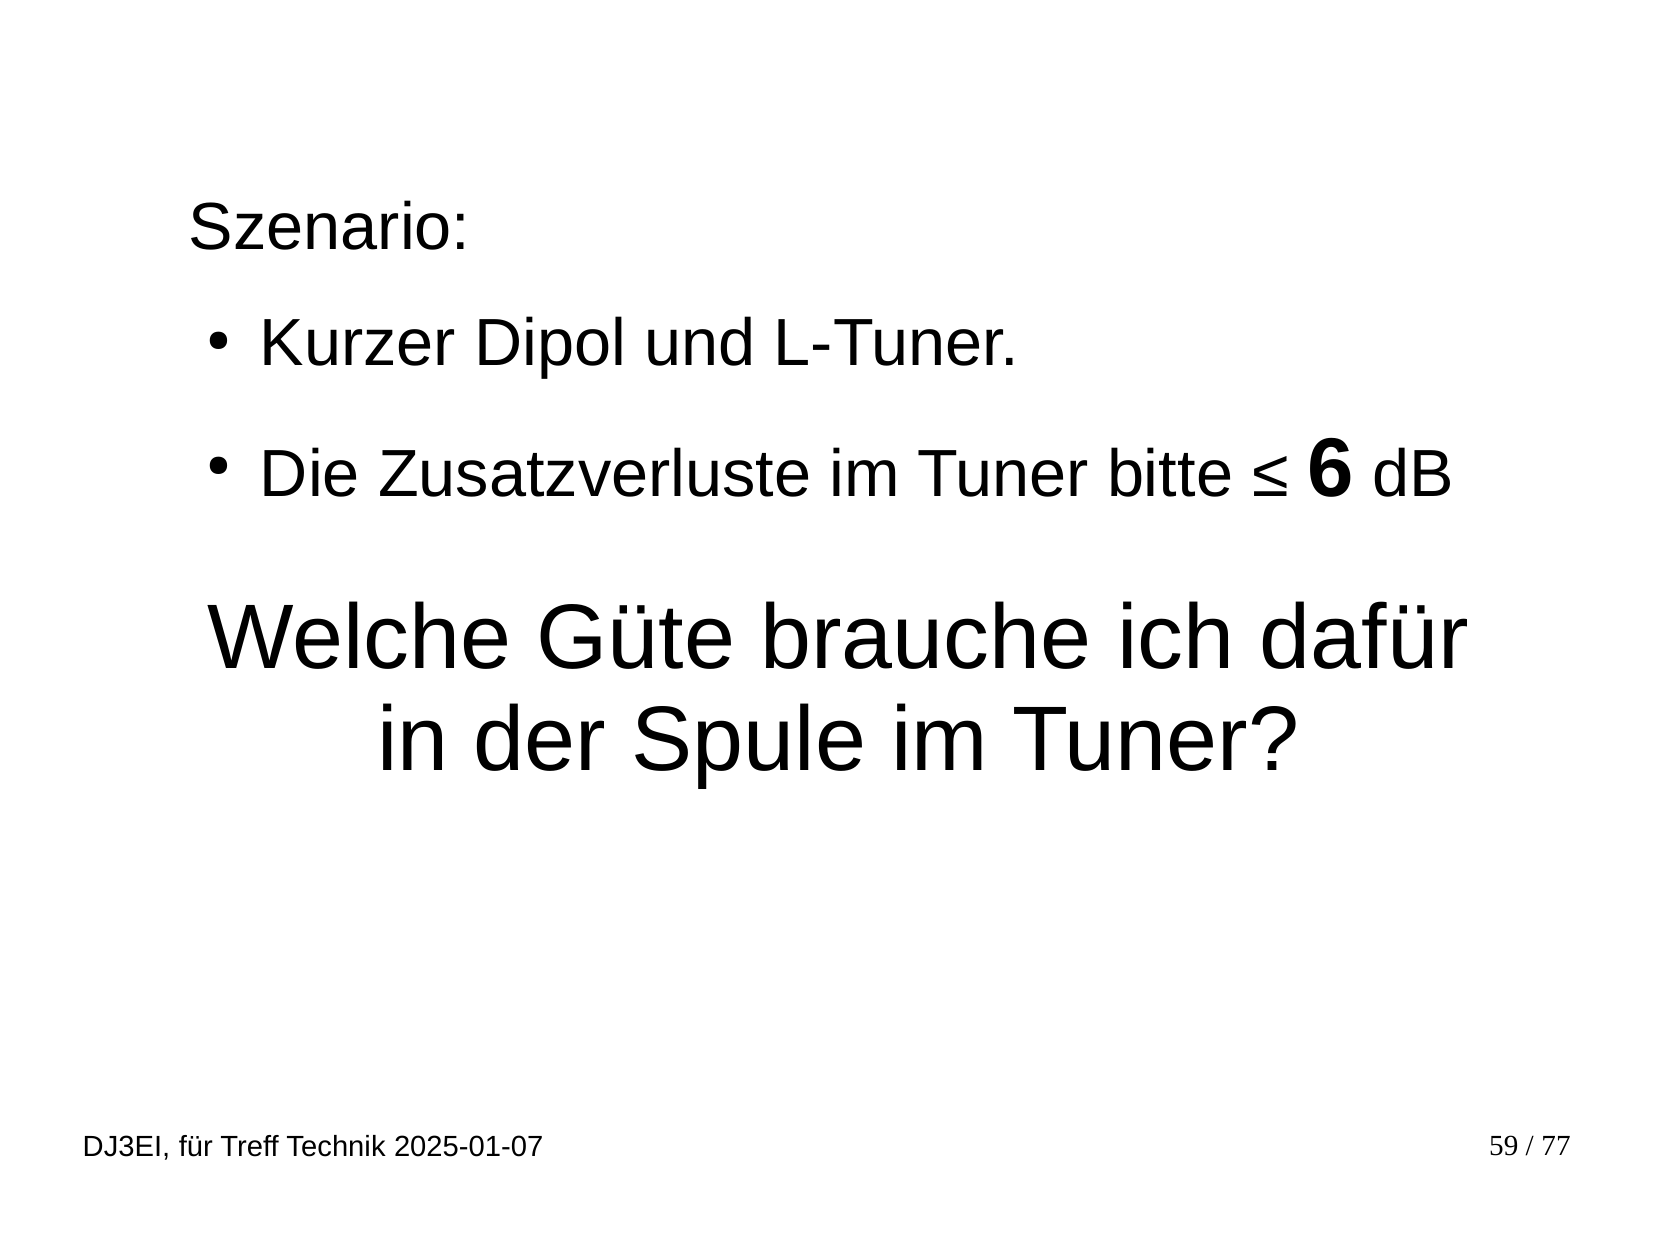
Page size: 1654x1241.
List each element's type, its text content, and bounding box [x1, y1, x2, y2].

list Szenario: Kurzer Dipol und L-Tuner. Die Zusatzverluste im Tuner bitte ≤ 6 dB [188, 188, 1465, 556]
title Welche Güte brauche ich dafür in der Spule im Tuner? [94, 584, 1583, 792]
